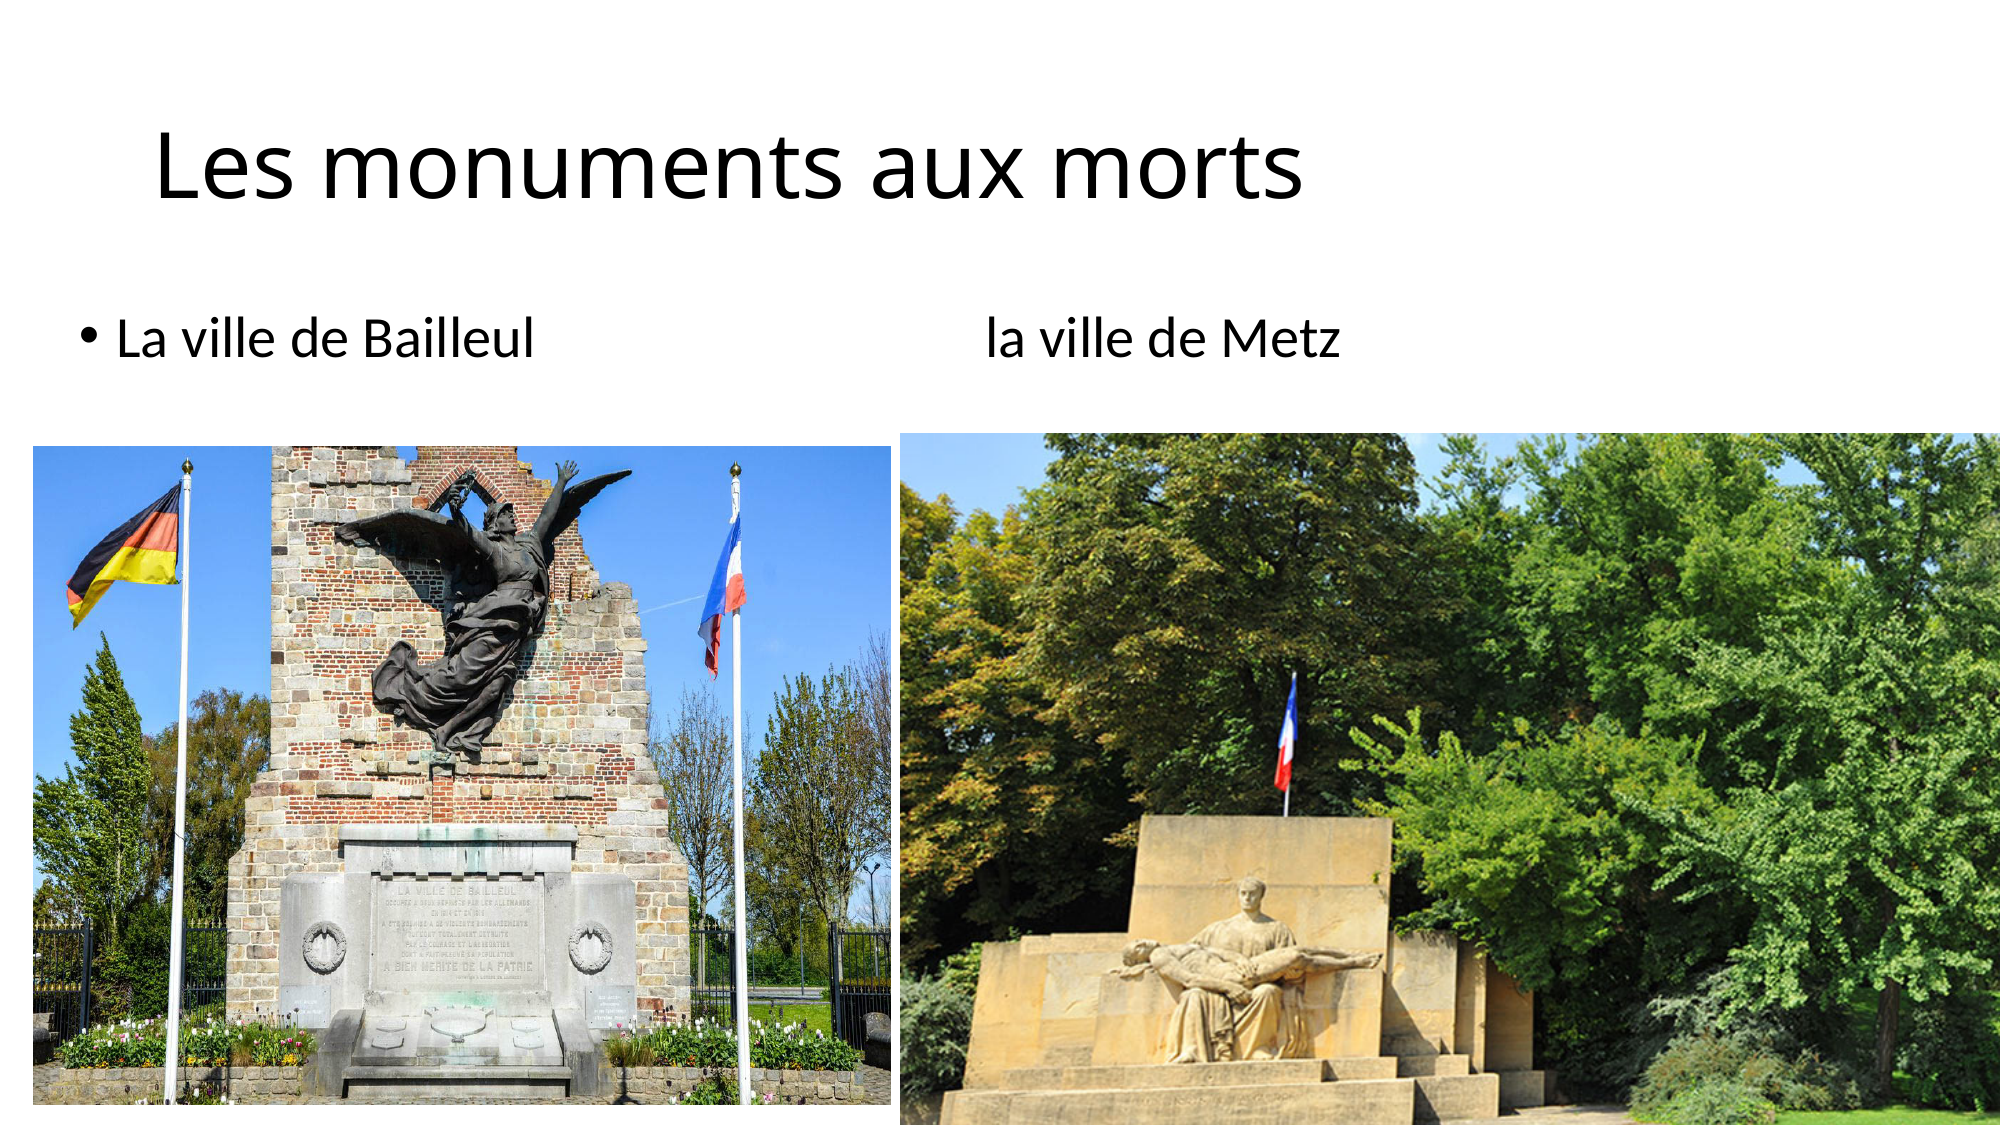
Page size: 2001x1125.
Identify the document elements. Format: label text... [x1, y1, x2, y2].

picture [900, 433, 2000, 1125]
picture [33, 447, 891, 1105]
list La ville de Bailleul la ville de Metz [63, 299, 1863, 1014]
title Les monuments aux morts [137, 59, 1863, 278]
